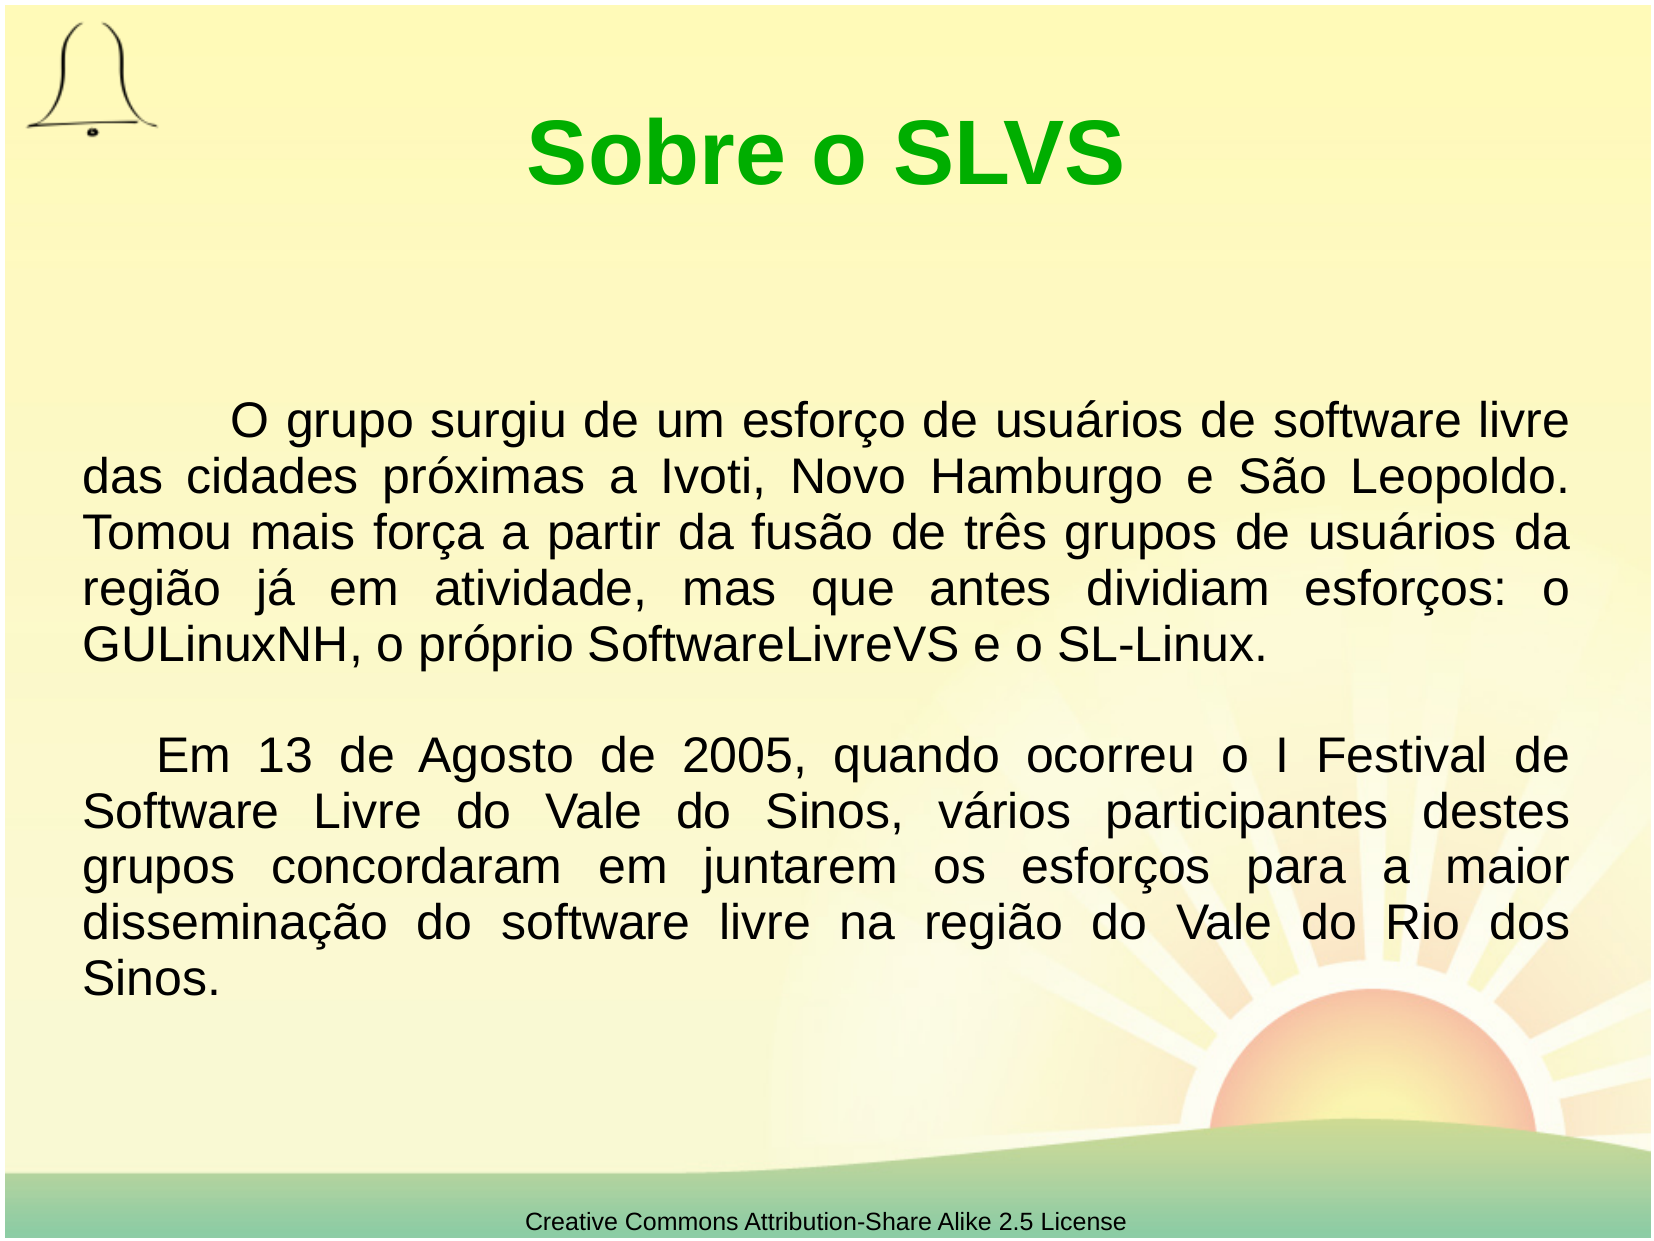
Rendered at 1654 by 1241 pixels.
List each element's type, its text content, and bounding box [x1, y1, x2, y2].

picture [5, 5, 1651, 1238]
title Sobre o SLVS [82, 49, 1571, 257]
subtitle O grupo surgiu de um esforço de usuários de software livre das cidades próximas a Ivoti, Novo Hamburgo e São Leopoldo. Tomou mais força a partir da fusão de três grupos de usuários da região já em atividade, mas que antes dividiam esforços: o GULinuxNH, o próprio SoftwareLivreVS e o SL-Linux. Em 13 de Agosto de 2005, quando ocorreu o I Festival de Software Livre do Vale do Sinos, vários participantes destes grupos concordaram em juntarem os esforços para a maior disseminação do software livre na região do Vale do Rio dos Sinos. [82, 297, 1571, 1102]
